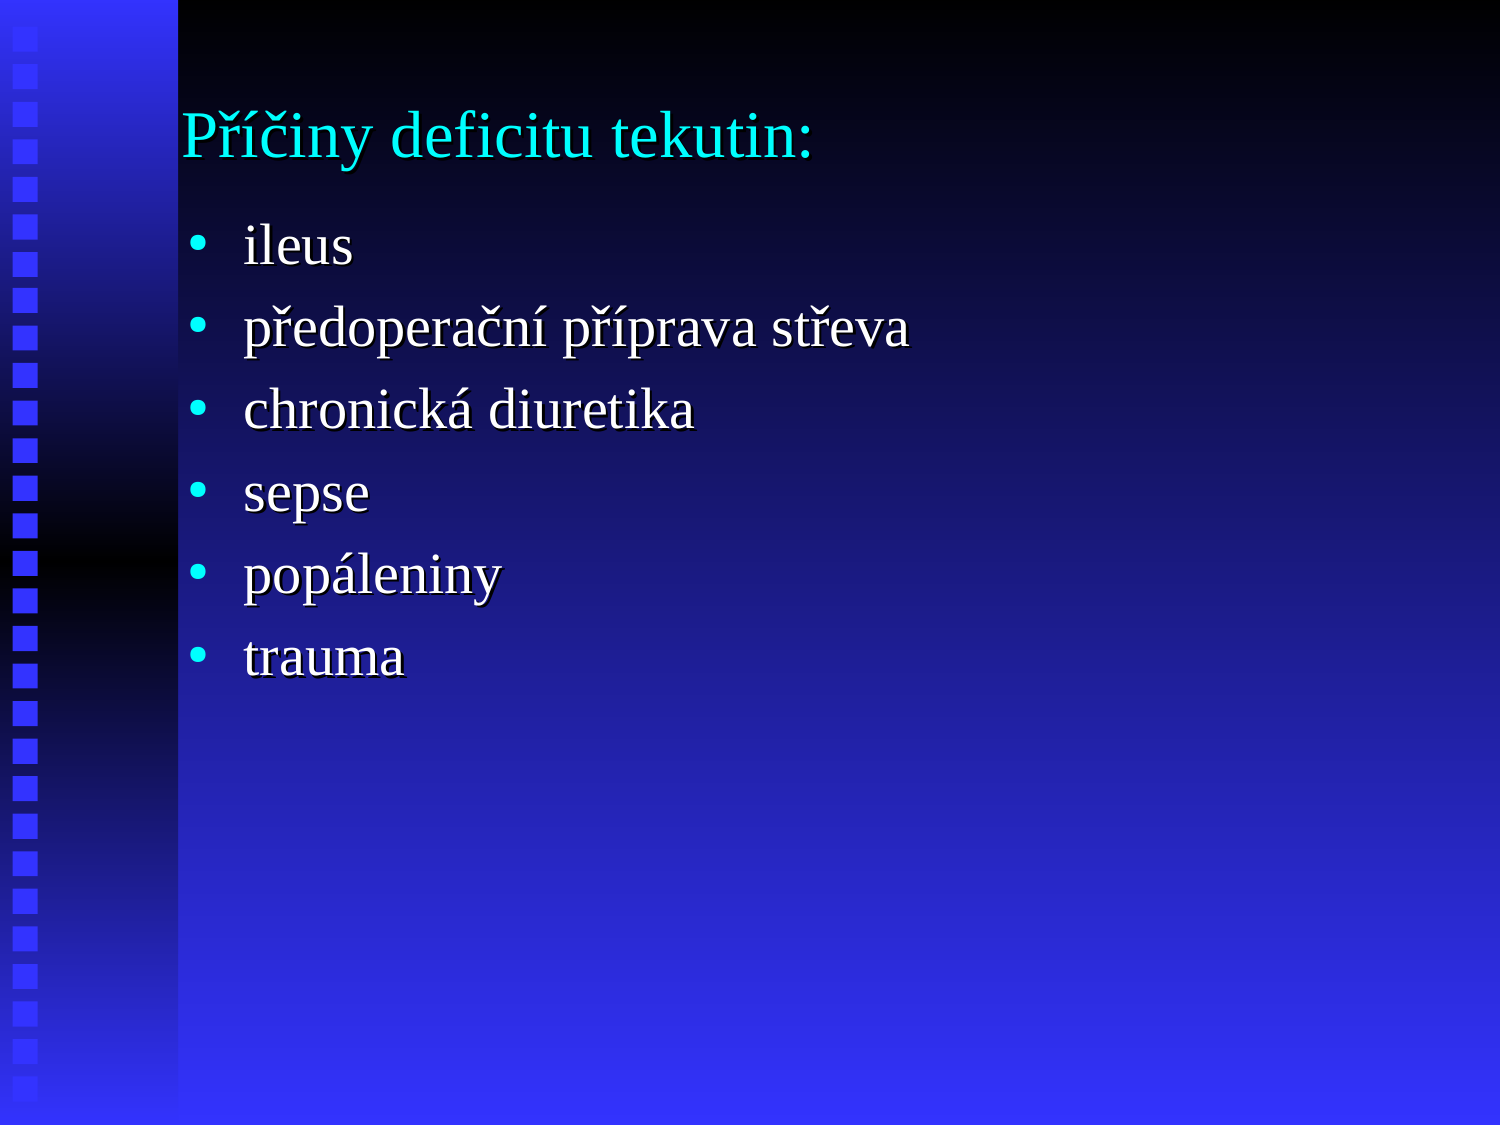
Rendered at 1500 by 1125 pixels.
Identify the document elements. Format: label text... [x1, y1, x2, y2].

list ileus předoperační příprava střeva chronická diuretika sepse popáleniny trauma [187, 208, 1463, 1094]
title Příčiny deficitu tekutin: [181, 39, 1457, 227]
